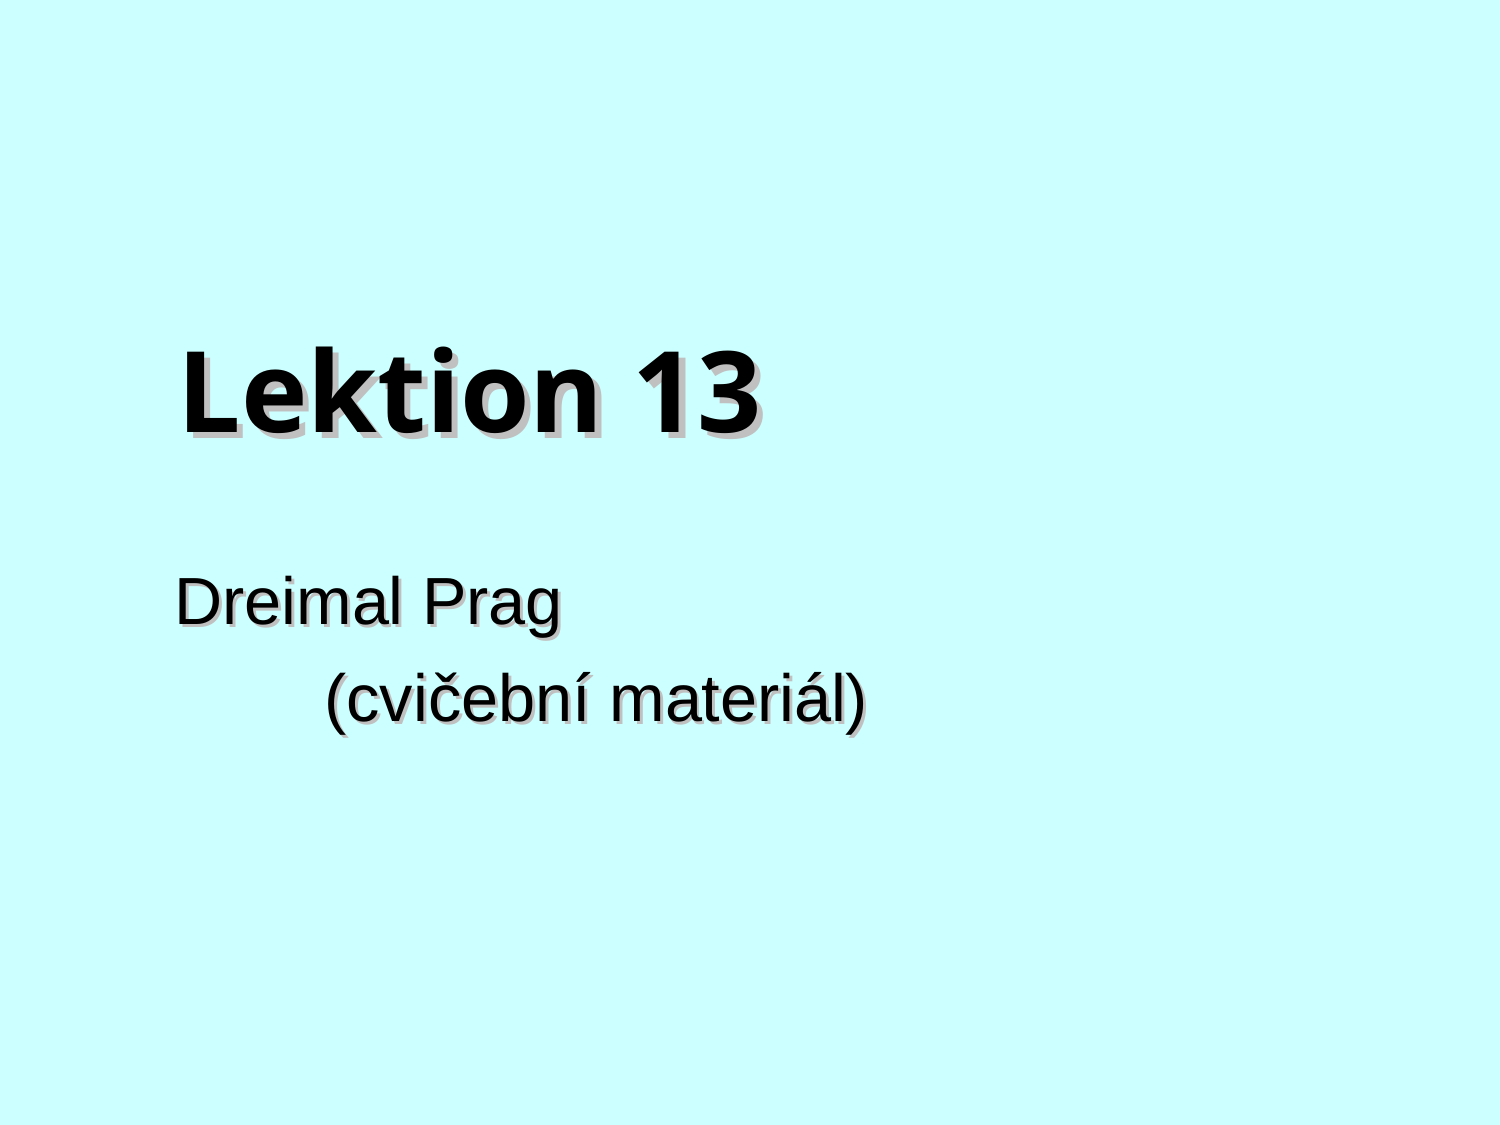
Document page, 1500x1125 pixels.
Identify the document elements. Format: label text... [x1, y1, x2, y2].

title Lektion 13 [162, 312, 1438, 598]
text_box Dreimal Prag (cvičební materiál) [159, 550, 1272, 783]
